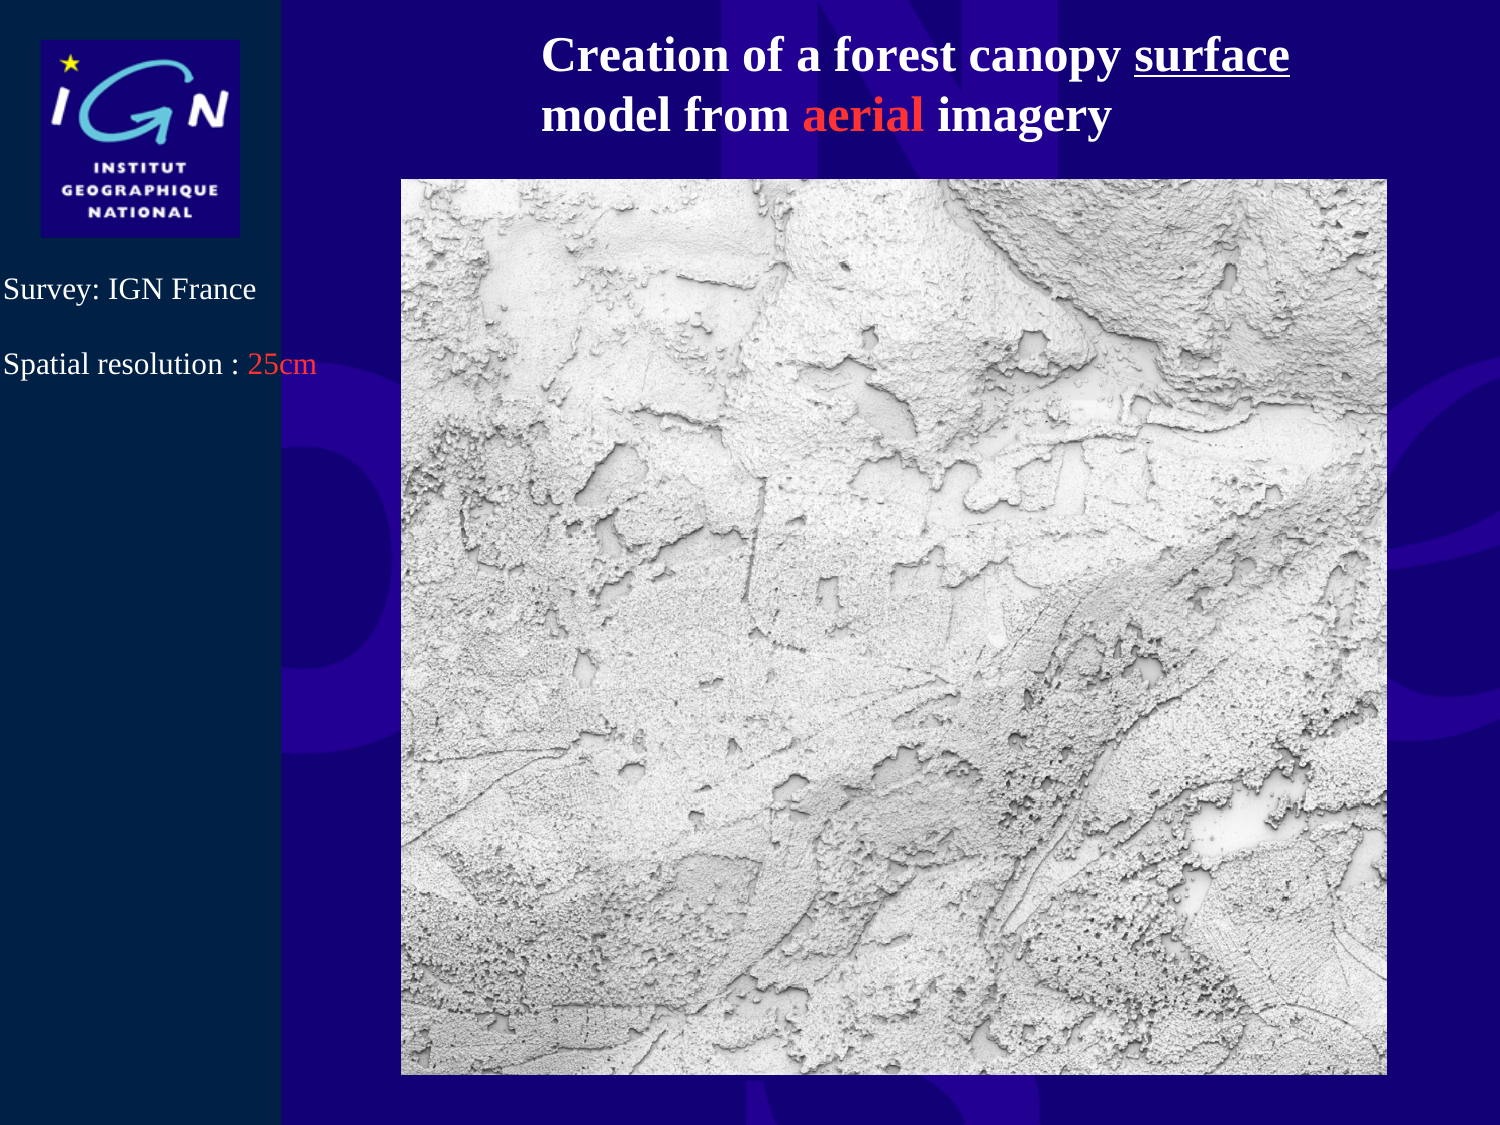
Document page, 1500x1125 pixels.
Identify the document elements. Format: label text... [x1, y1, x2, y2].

picture [0, 0, 1500, 1125]
text_box Creation of a forest canopy surface model from aerial imagery [526, 14, 1318, 179]
text_box Survey: IGN France Spatial resolution : 25cm [0, 260, 390, 426]
